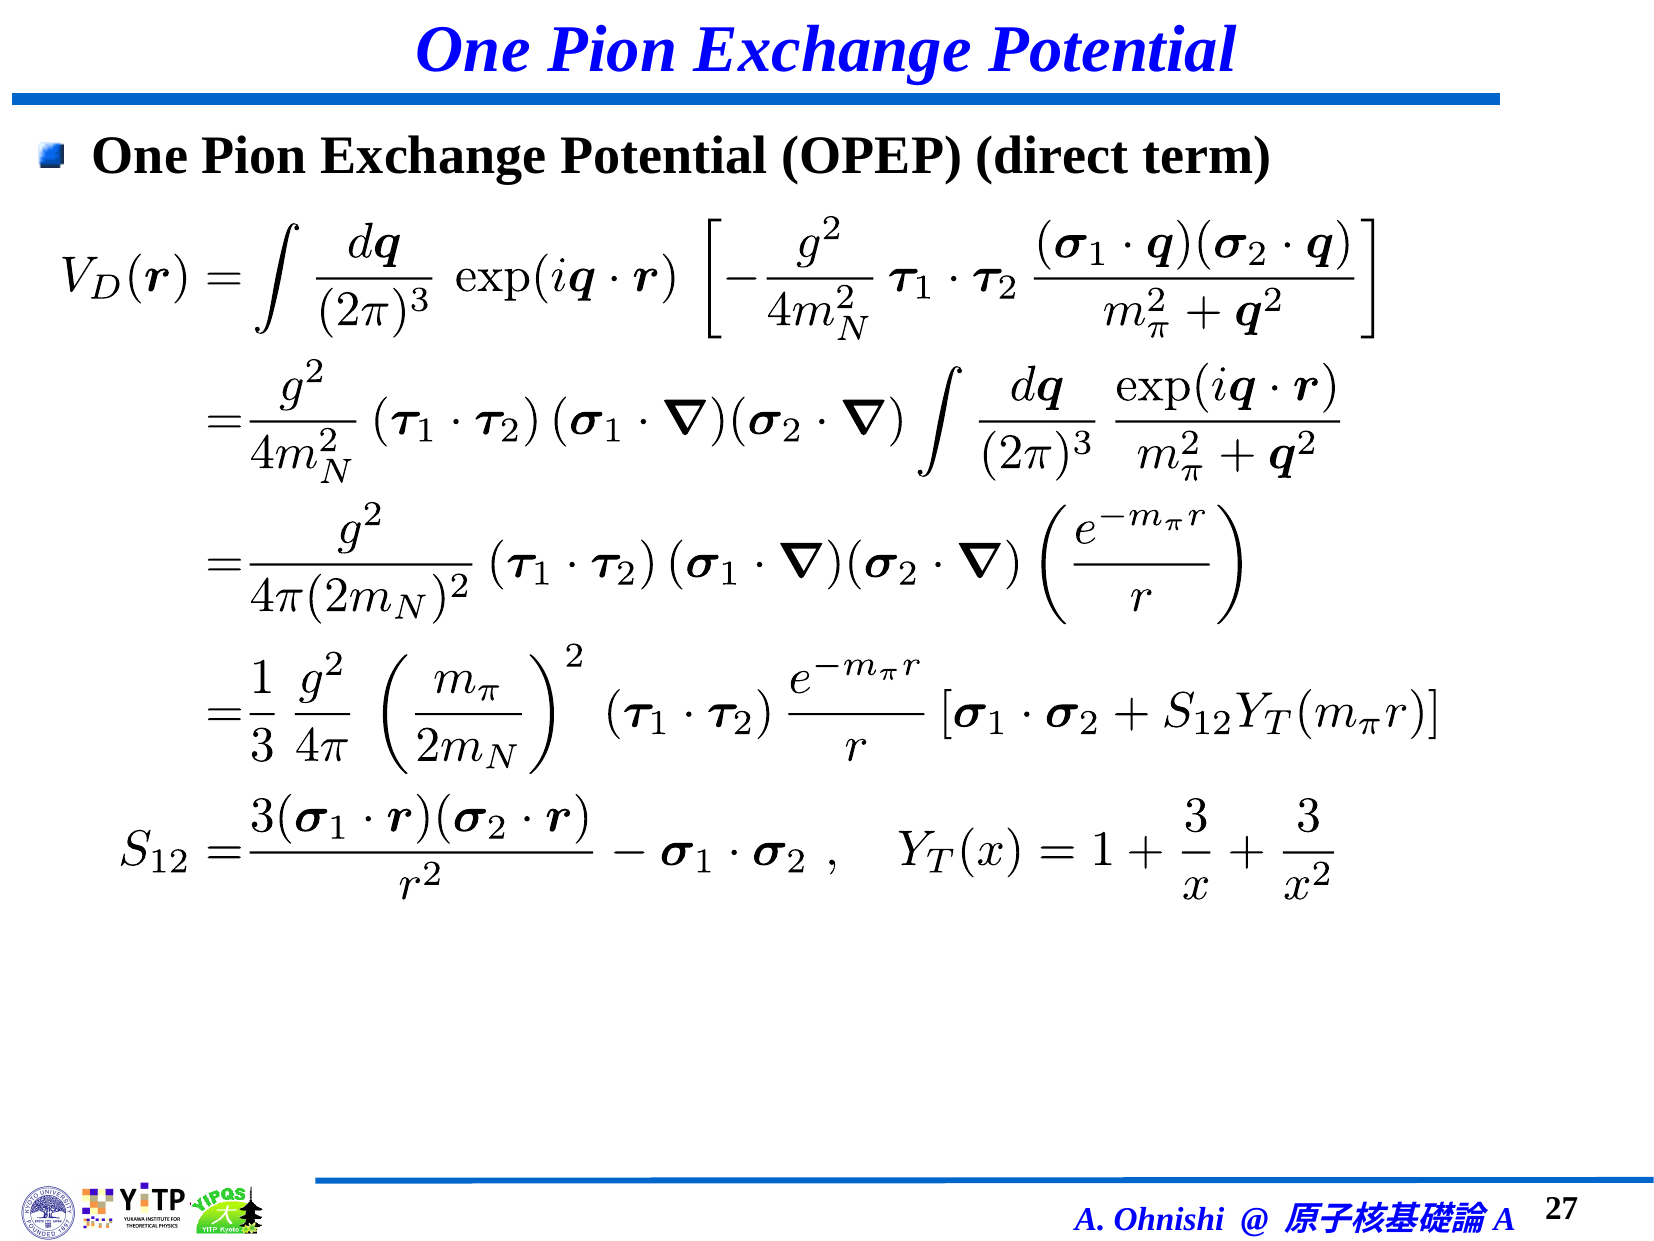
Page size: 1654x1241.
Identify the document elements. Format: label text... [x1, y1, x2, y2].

title One Pion Exchange Potential [0, 0, 1654, 99]
text_box [59, 215, 1442, 900]
picture [77, 1179, 263, 1234]
picture [20, 1185, 76, 1241]
list One Pion Exchange Potential (OPEP) (direct term) [20, 124, 1621, 1137]
